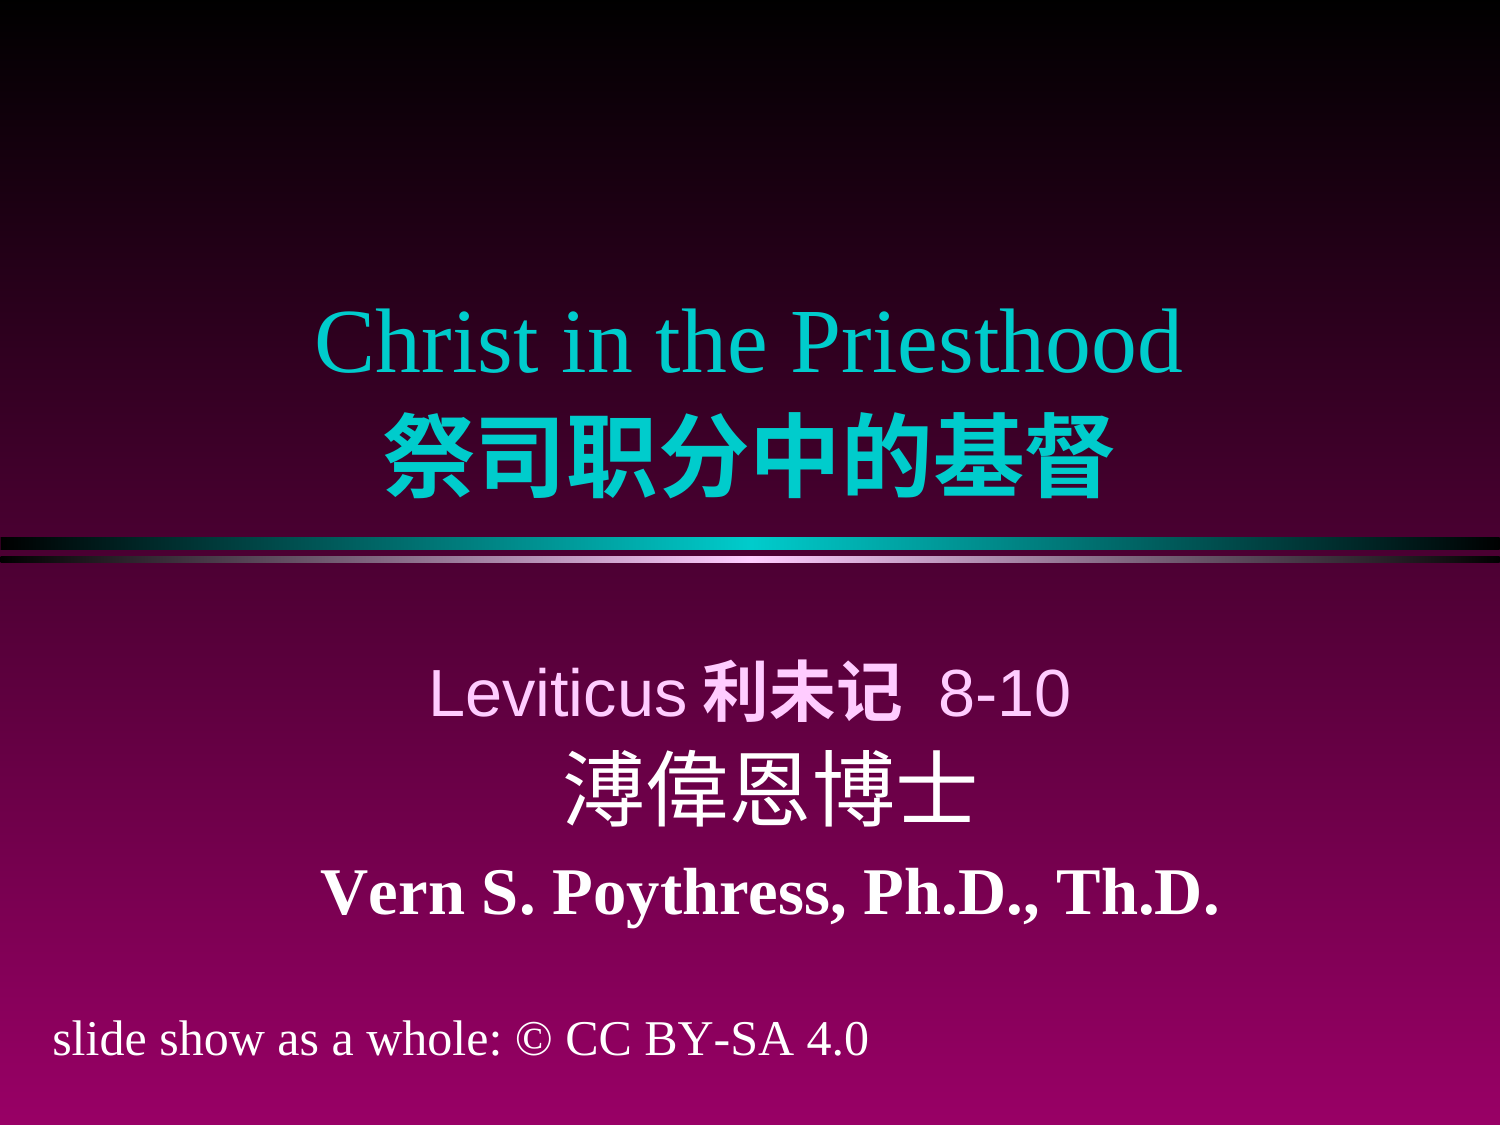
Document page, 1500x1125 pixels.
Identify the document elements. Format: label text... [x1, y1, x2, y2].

title Christ in the Priesthood 祭司职分中的基督 [118, 301, 1382, 525]
text_box slide show as a whole: © CC BY-SA 4.0 [37, 1003, 976, 1079]
text_box 溥偉恩博士 Vern S. Poythress, Ph.D., Th.D. [187, 736, 1354, 940]
subtitle Leviticus利未记 8-10 [223, 637, 1277, 736]
